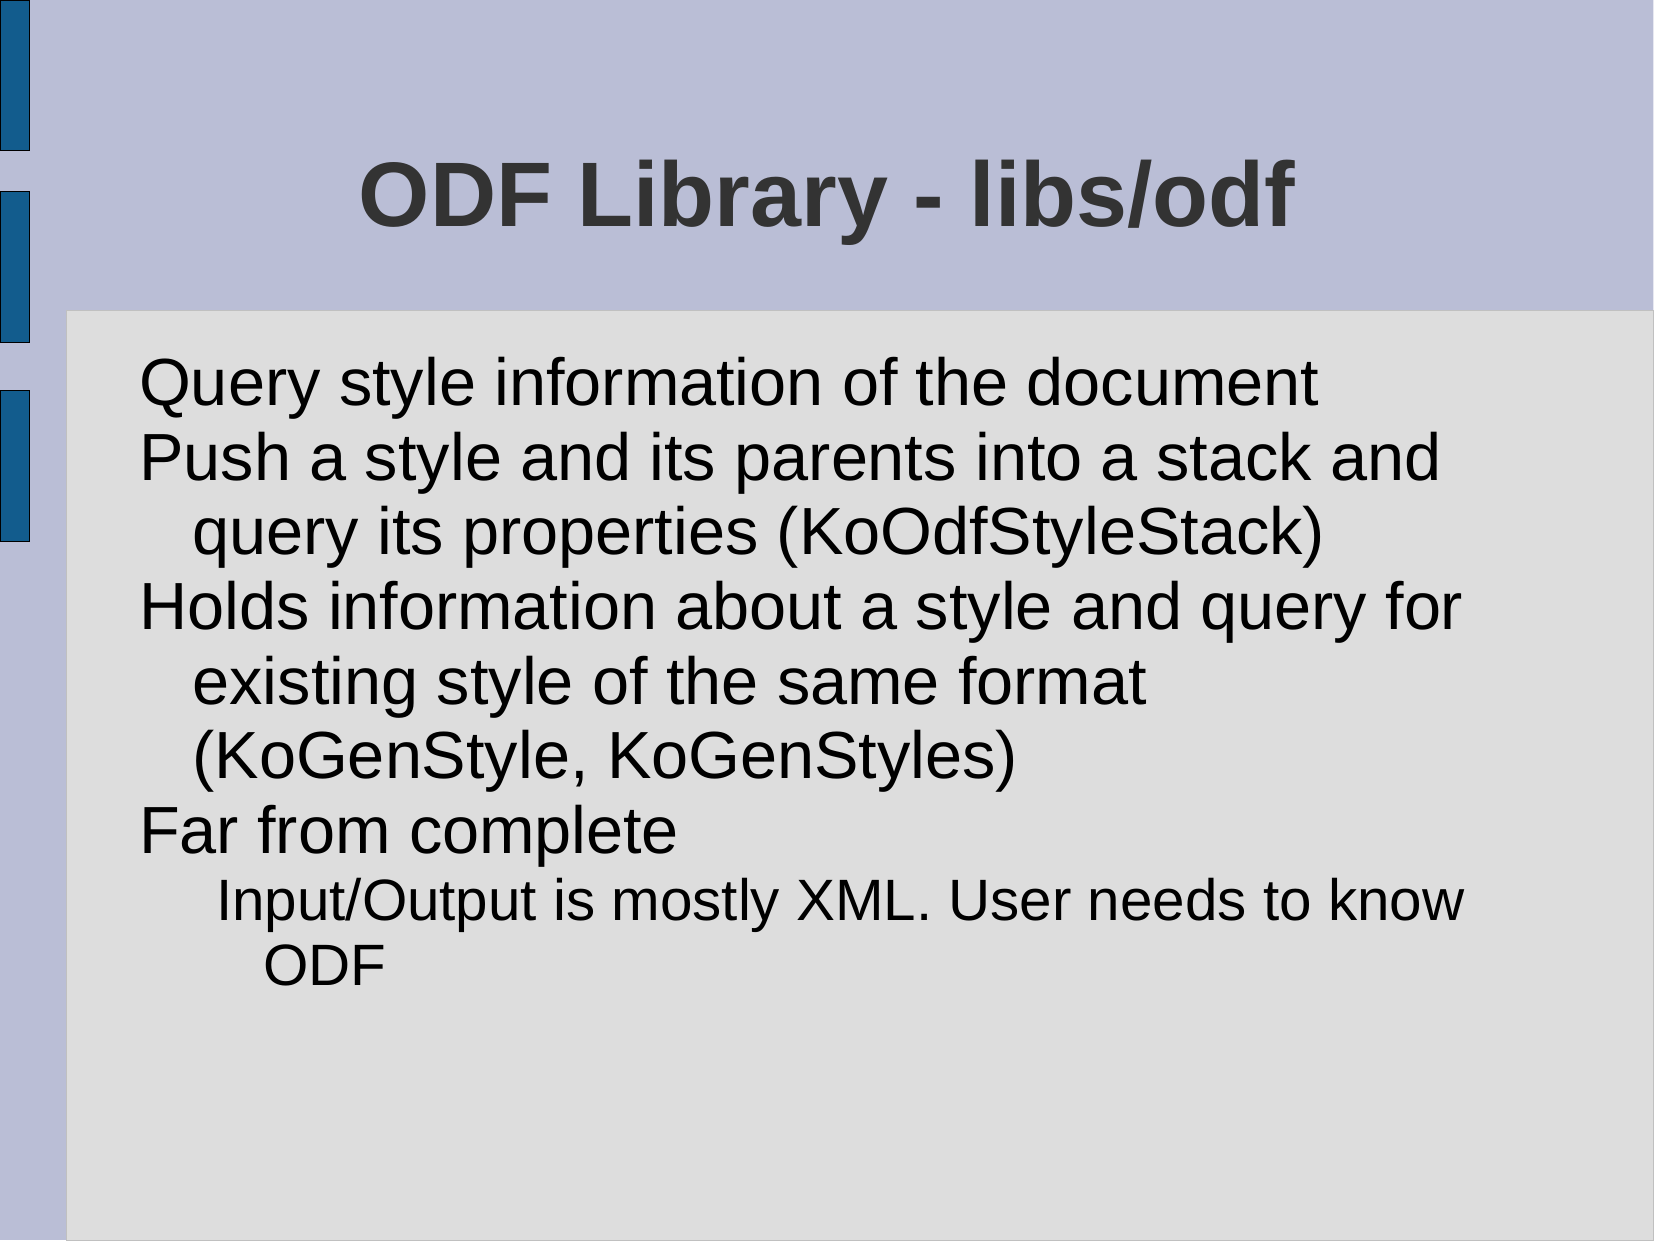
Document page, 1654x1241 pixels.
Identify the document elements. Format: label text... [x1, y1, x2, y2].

list Query style information of the document Push a style and its parents into a stack and query its properties (KoOdfStyleStack) Holds information about a style and query for existing style of the same format (KoGenStyle, KoGenStyles) Far from complete Input/Output is mostly XML. User needs to know ODF [121, 344, 1534, 1112]
title ODF Library - libs/odf [121, 98, 1534, 291]
